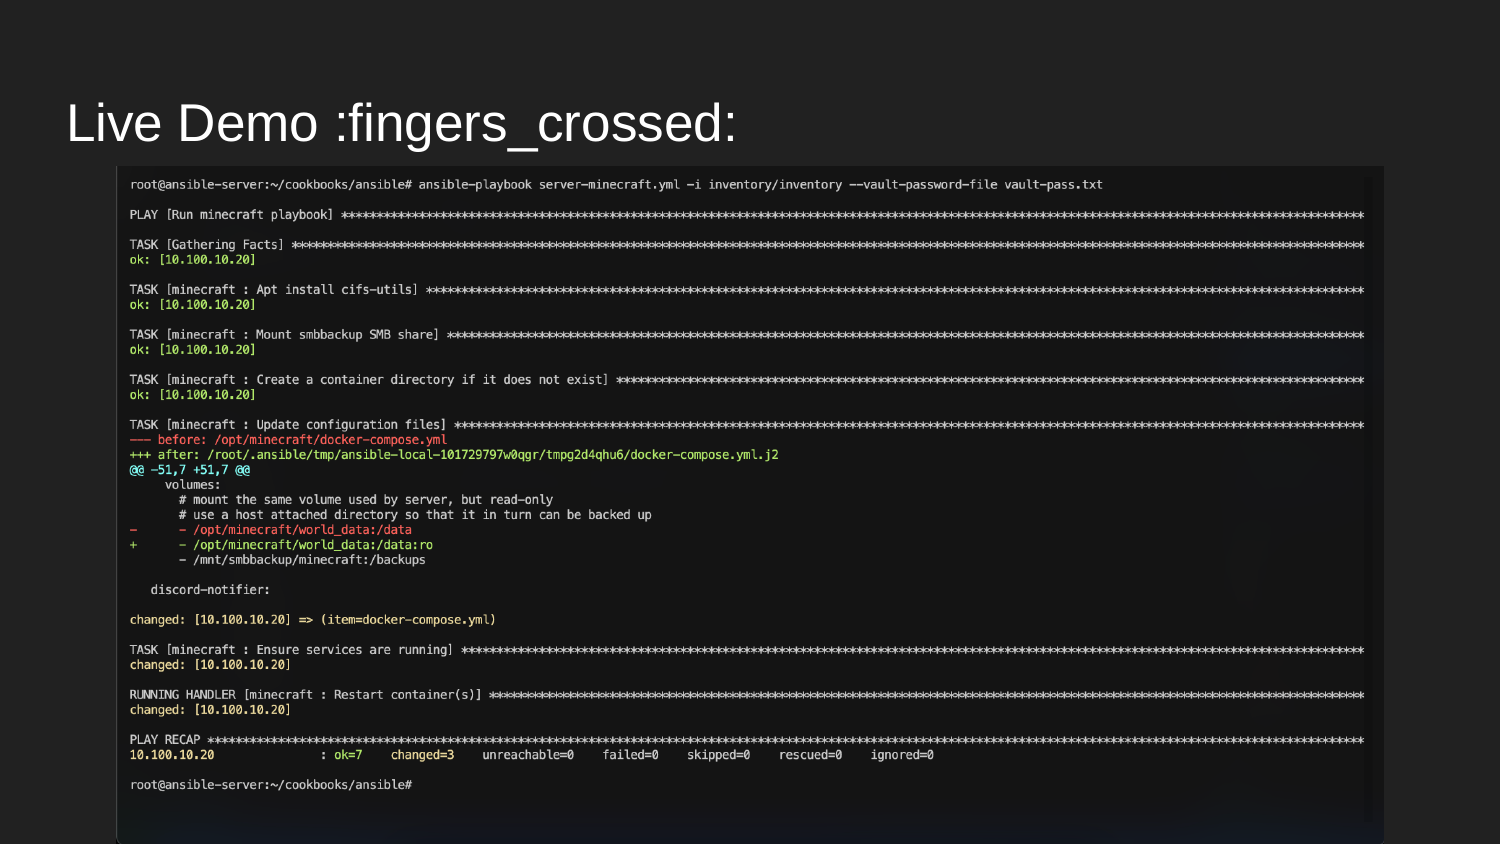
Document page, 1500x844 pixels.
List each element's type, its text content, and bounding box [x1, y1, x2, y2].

picture [116, 166, 1384, 844]
title Live Demo :fingers_crossed: [51, 72, 1449, 167]
